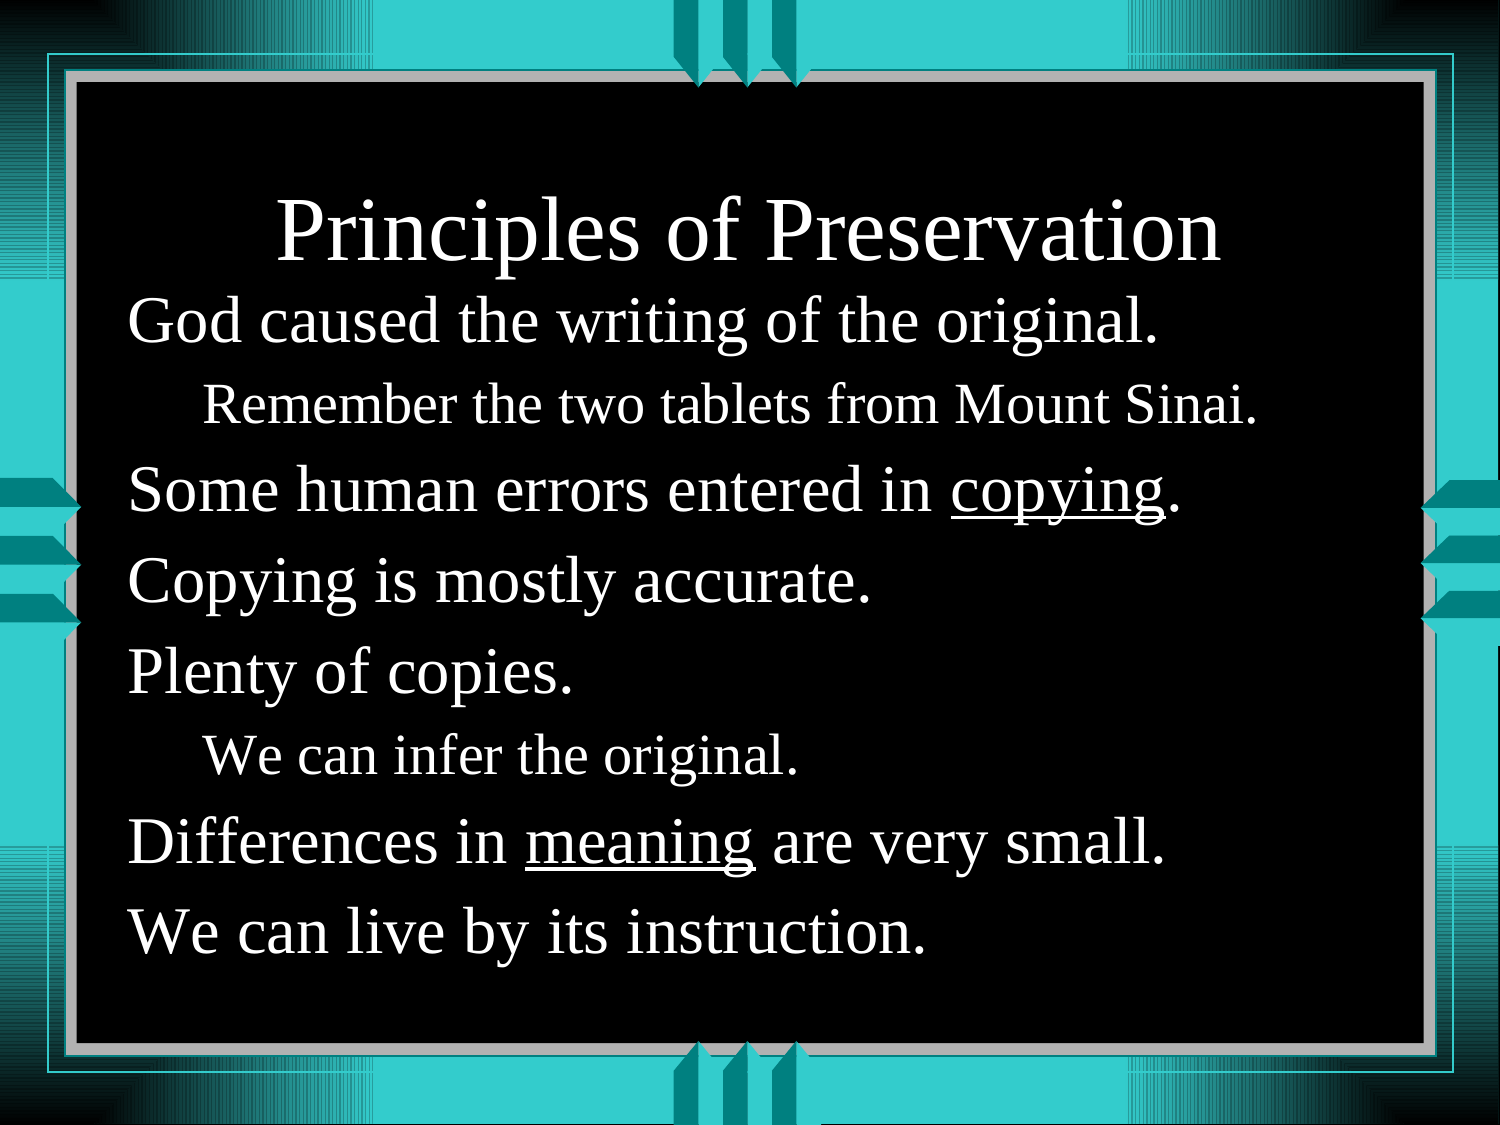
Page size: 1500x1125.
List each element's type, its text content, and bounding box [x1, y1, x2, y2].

list God caused the writing of the original. Remember the two tablets from Mount Sinai. Some human errors entered in copying. Copying is mostly accurate. Plenty of copies. We can infer the original. Differences in meaning are very small. We can live by its instruction. [112, 275, 1388, 1076]
title Principles of Preservation [112, 99, 1388, 275]
